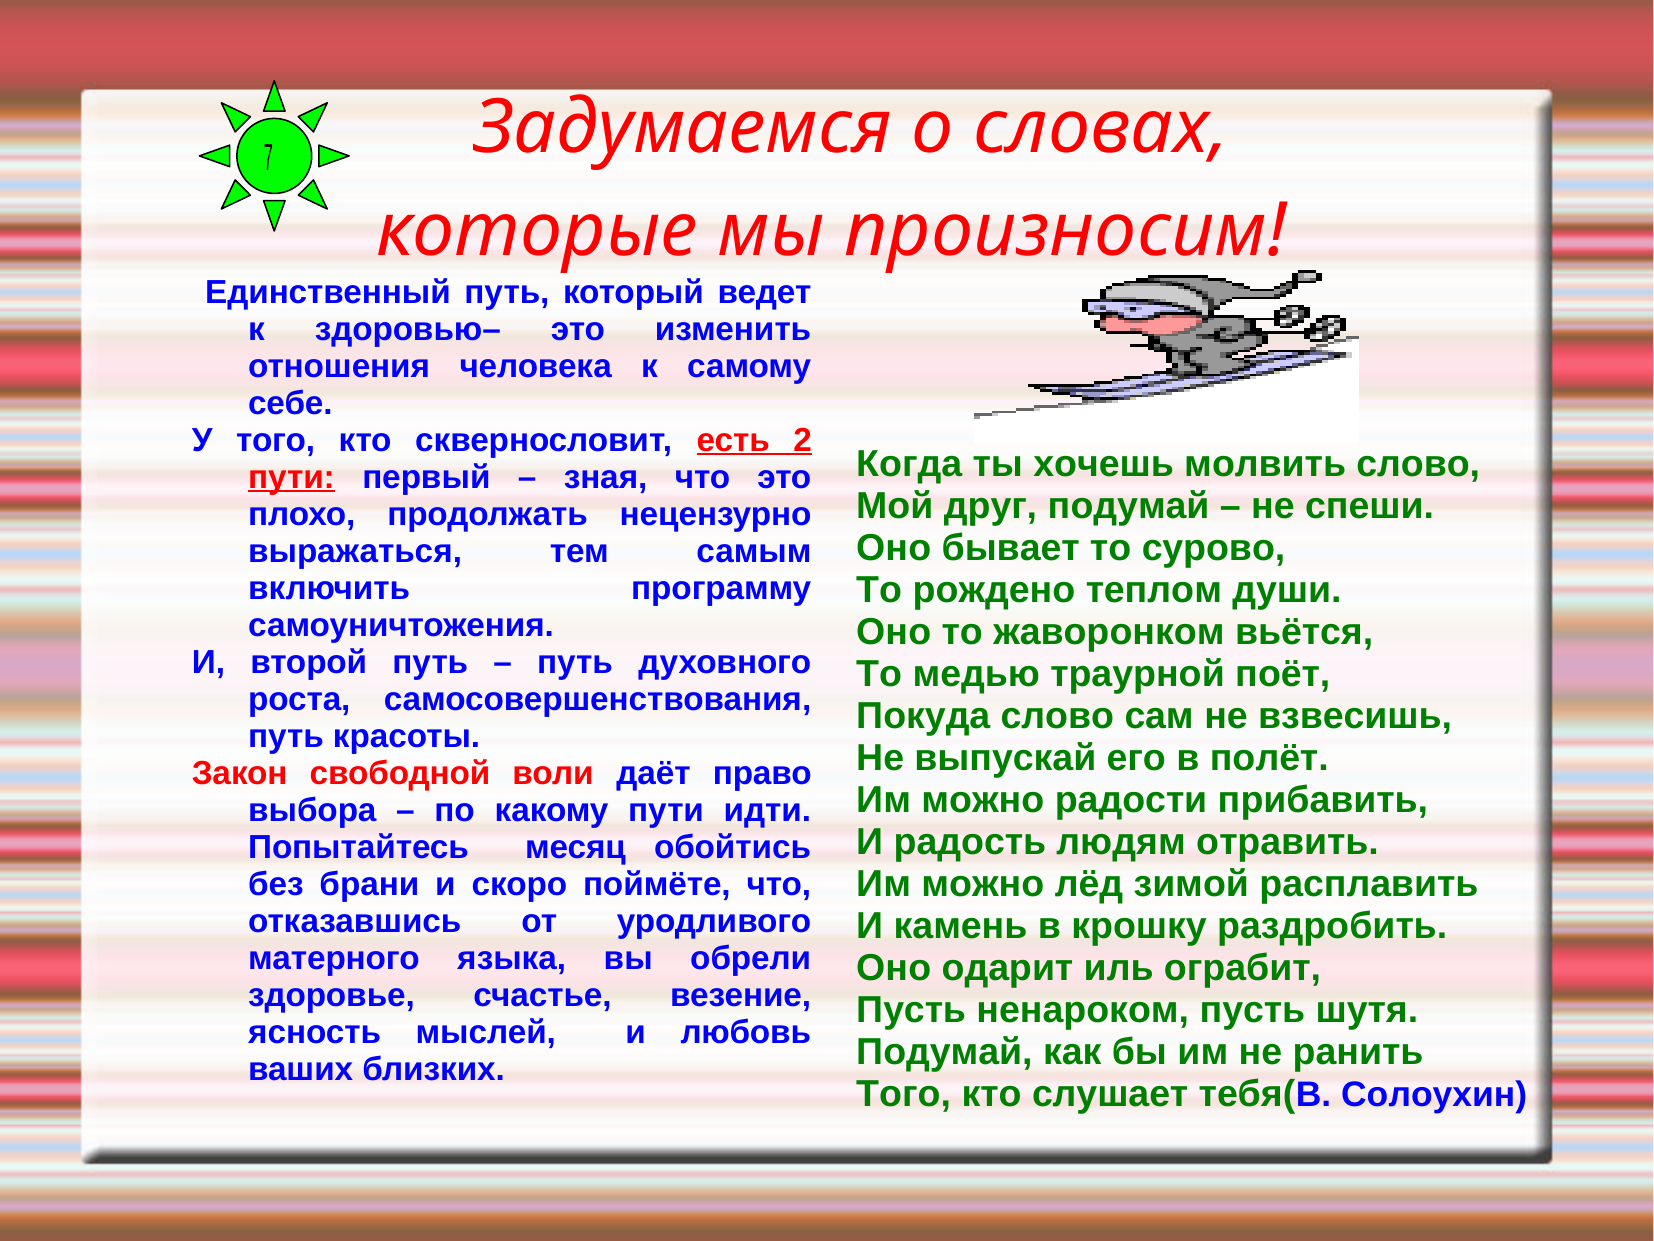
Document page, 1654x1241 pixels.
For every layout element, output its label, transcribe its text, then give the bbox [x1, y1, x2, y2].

picture [0, 0, 1654, 1241]
title Задумаемся о словах, которые мы произносим! [118, 69, 1565, 281]
list Когда ты хочешь молвить слово, Мой друг, подумай – не спеши. Оно бывает то сурово, То рождено теплом души. Оно то жаворонком вьётся, То медью траурной поёт, Покуда слово сам не взвесишь, Не выпускай его в полёт. Им можно радости прибавить, И радость людям отравить. Им можно лёд зимой расплавить И камень в крошку раздробить. Оно одарит иль ограбит, Пусть ненароком, пусть шутя. Подумай, как бы им не ранить Того, кто слушает тебя(В. Солоухин) [856, 442, 1531, 1180]
text_box Единственный путь, который ведет к здоровью– это изменить отношения человека к самому себе. У того, кто сквернословит, есть 2 пути: первый – зная, что это плохо, продолжать нецензурно выражаться, тем самым включить программу самоуничтожения. И, второй путь – путь духовного роста, самосовершенствования, путь красоты. Закон свободной воли даёт право выбора – по какому пути идти. Попытайтесь месяц обойтись без брани и скоро поймёте, что, отказавшись от уродливого матерного языка, вы обрели здоровье, счастье, везение, ясность мыслей, и любовь ваших близких. [177, 265, 827, 1123]
